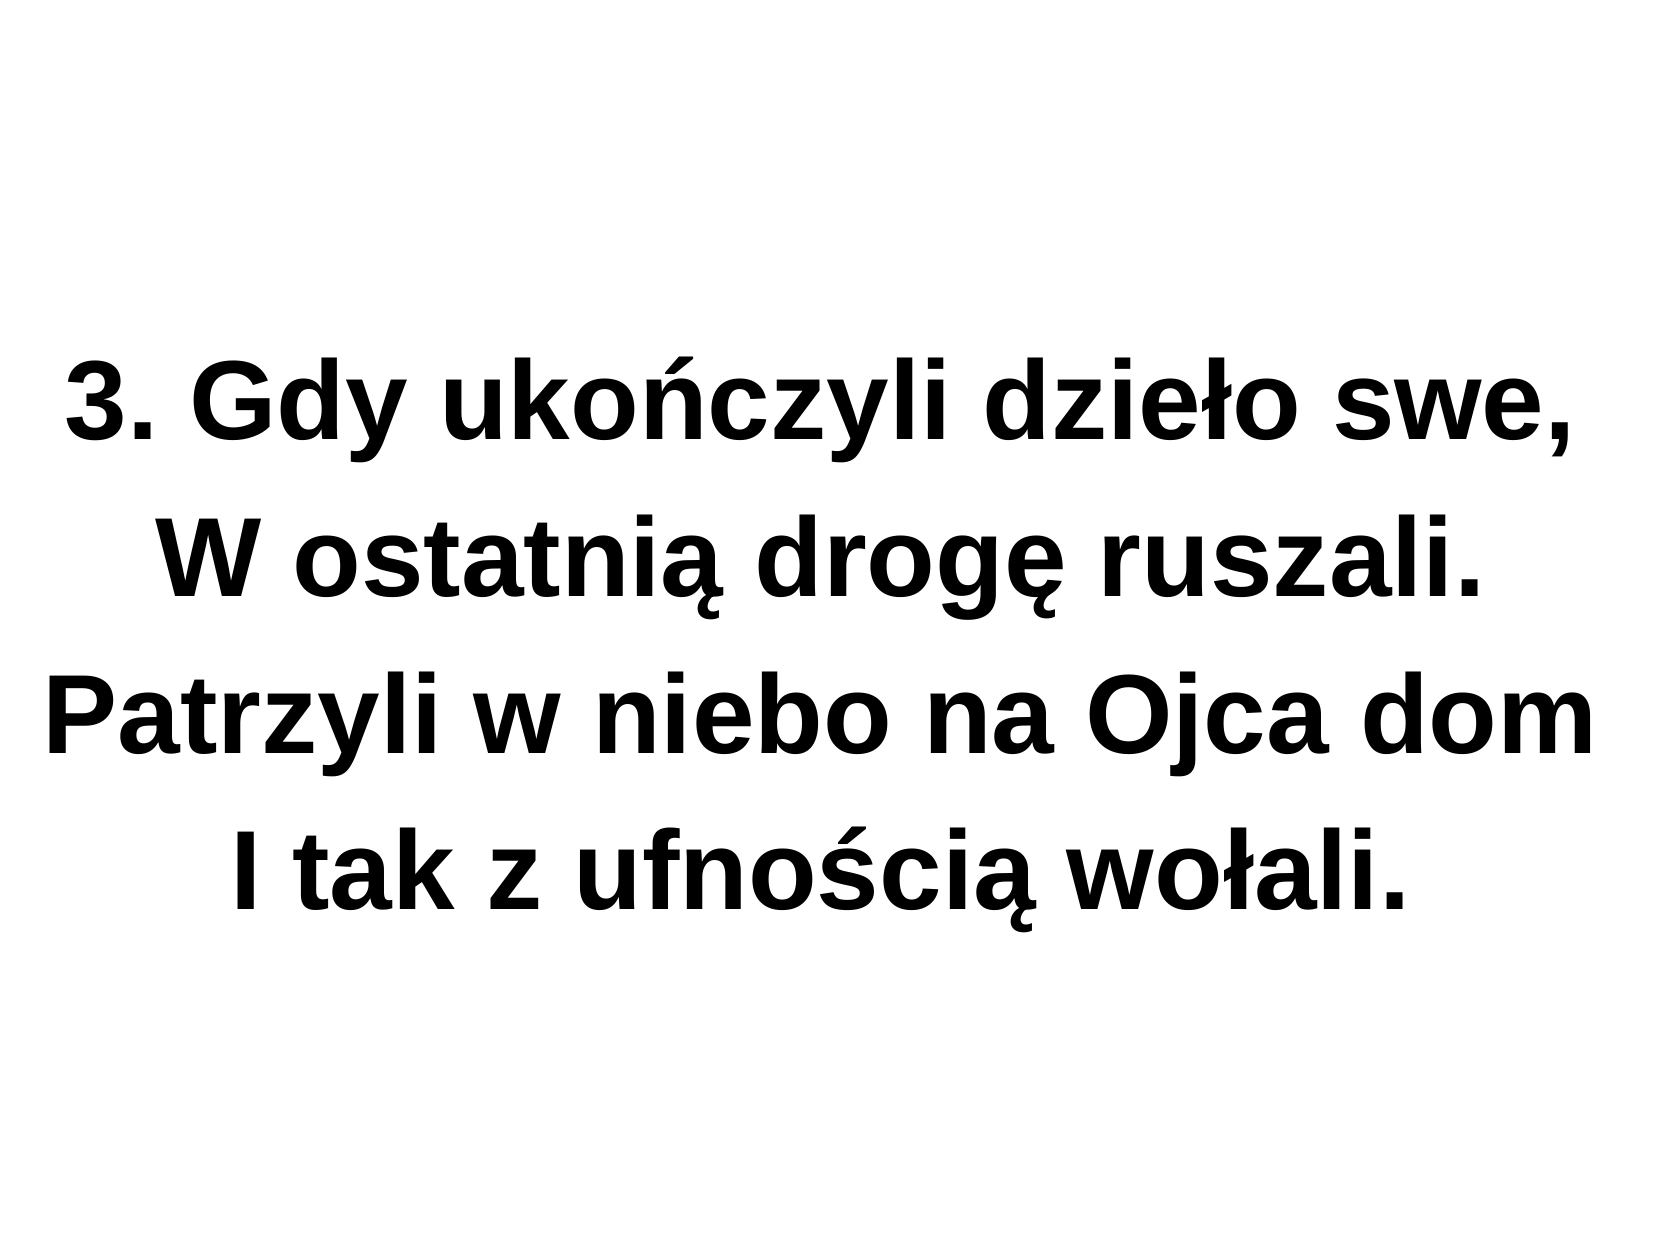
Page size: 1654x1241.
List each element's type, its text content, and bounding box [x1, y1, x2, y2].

subtitle 3. Gdy ukończyli dzieło swe, W ostatnią drogę ruszali. Patrzyli w niebo na Ojca dom I tak z ufnością wołali. [0, 0, 1642, 1241]
